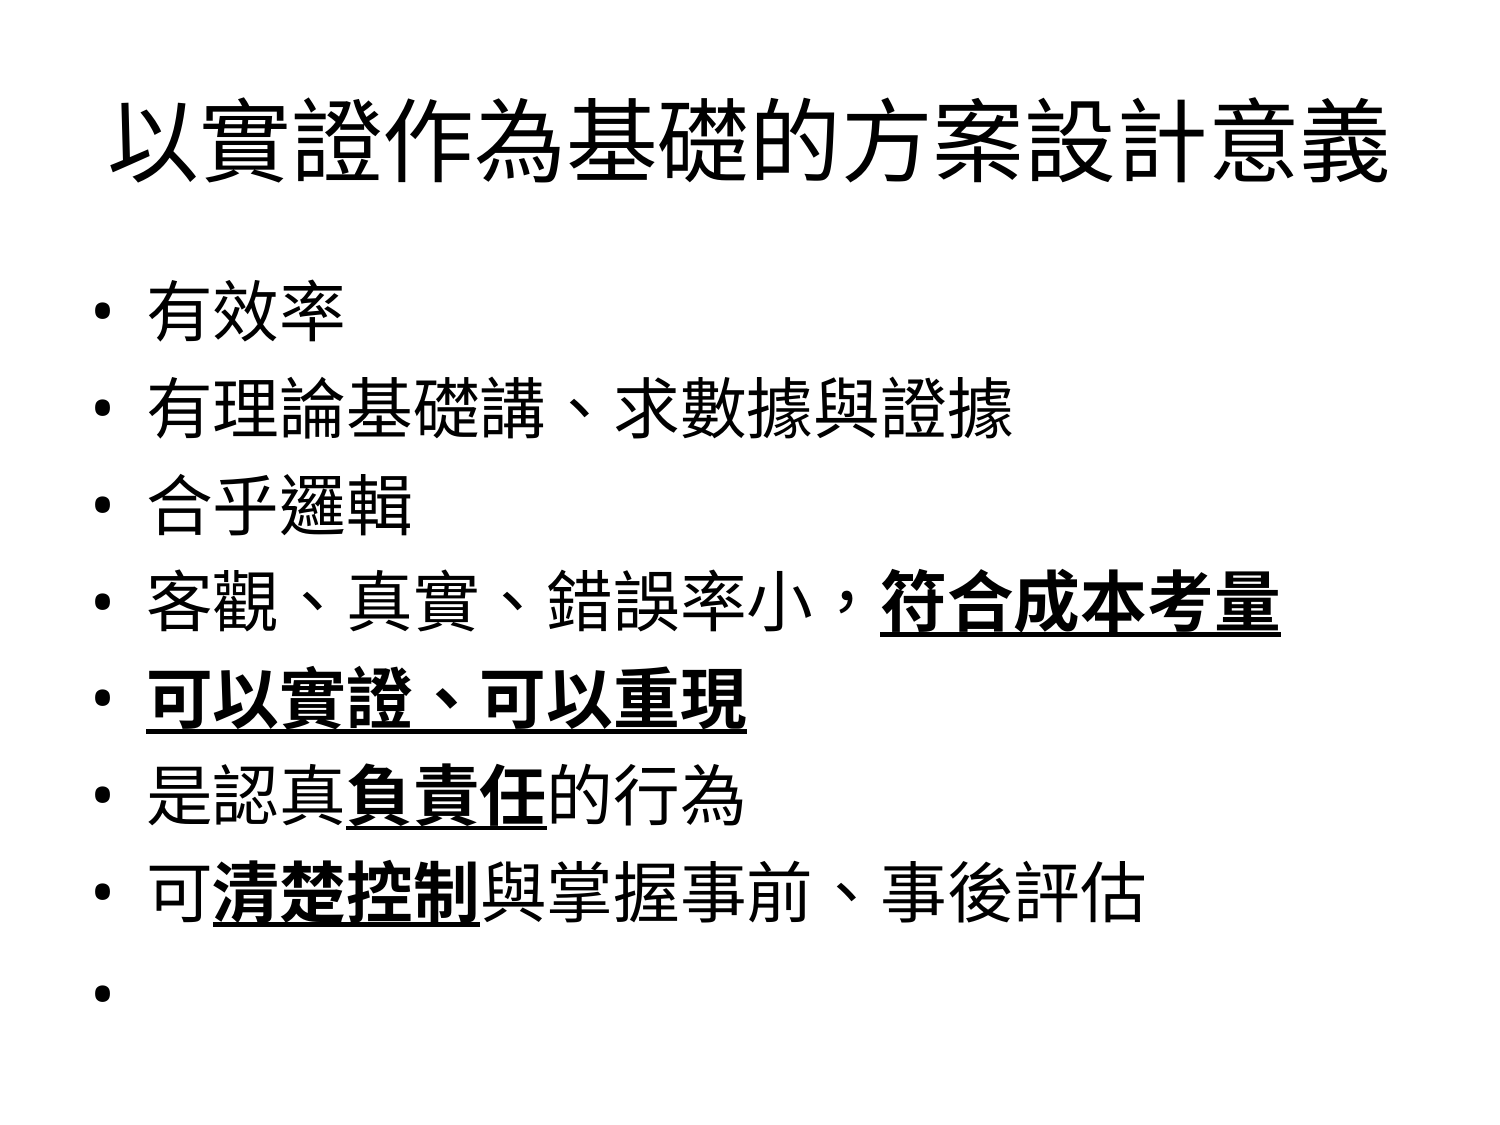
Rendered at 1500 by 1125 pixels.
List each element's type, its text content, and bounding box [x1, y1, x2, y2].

title 以實證作為基礎的方案設計意義 [75, 45, 1426, 233]
list 有效率 有理論基礎講、求數據與證據 合乎邏輯 客觀、真實、錯誤率小，符合成本考量 可以實證、可以重現 是認真負責任的行為 可清楚控制與掌握事前、事後評估 [75, 262, 1426, 1005]
